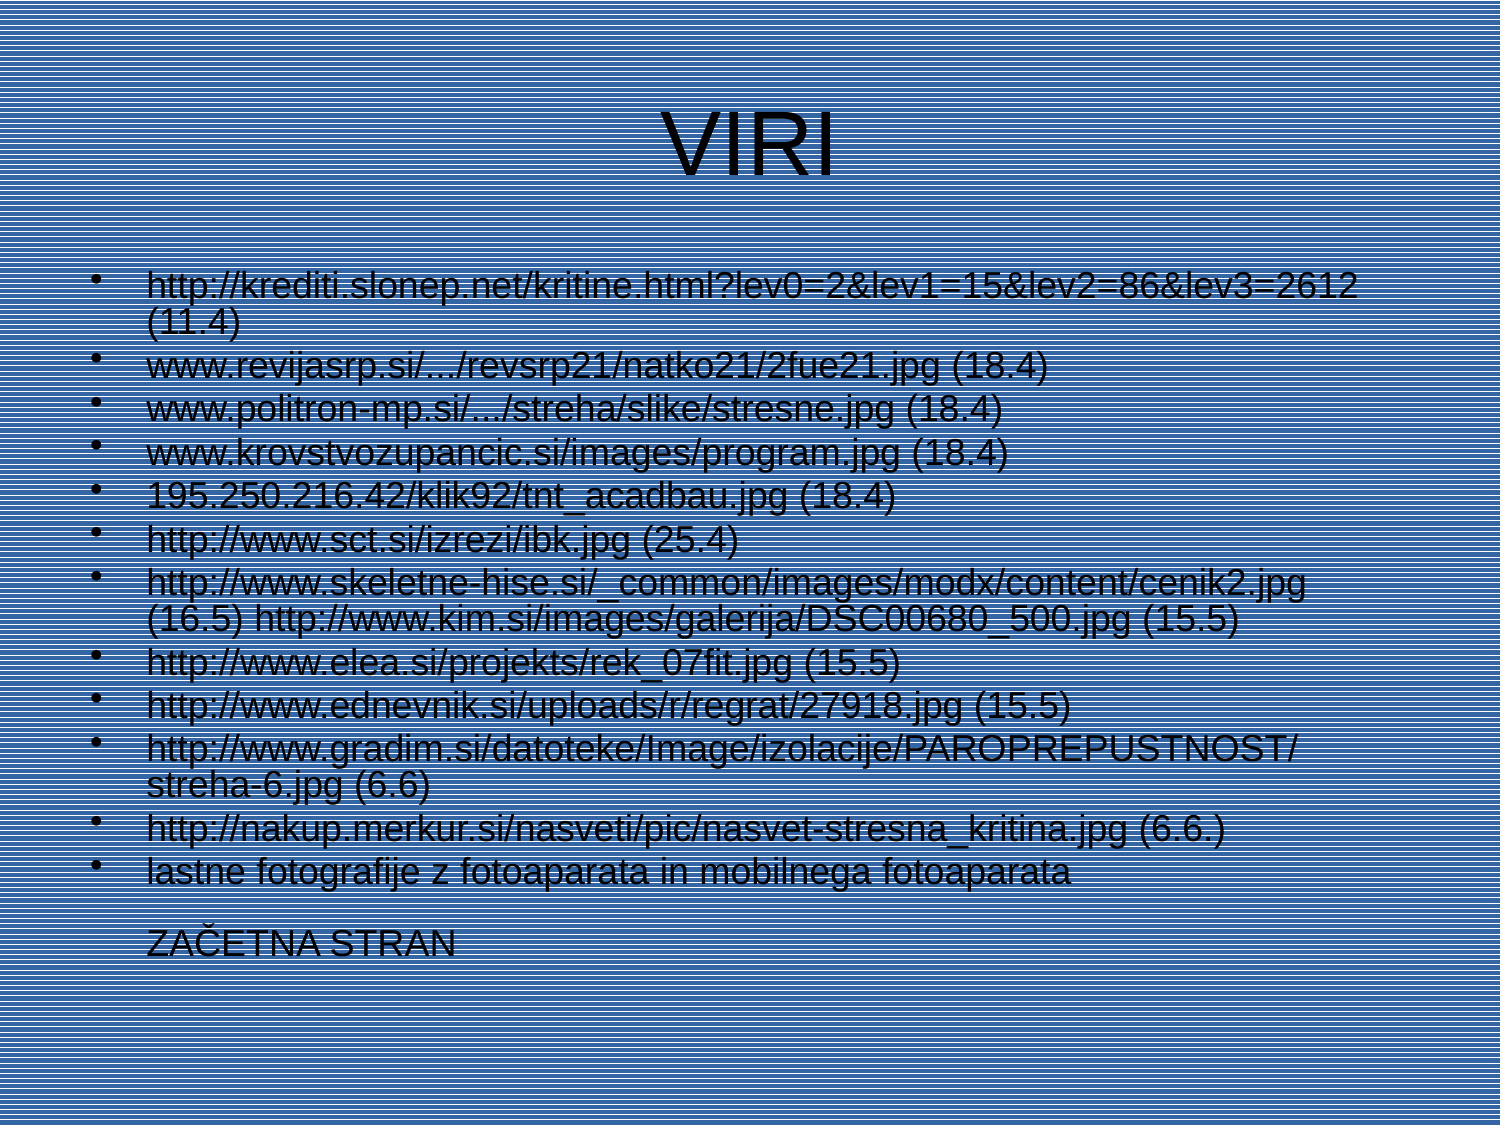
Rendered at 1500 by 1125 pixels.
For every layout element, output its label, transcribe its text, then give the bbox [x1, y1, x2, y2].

title VIRI [75, 45, 1425, 233]
list http://krediti.slonep.net/kritine.html?lev0=2&lev1=15&lev2=86&lev3=2612 (11.4) www.revijasrp.si/.../revsrp21/natko21/2fue21.jpg (18.4) www.politron-mp.si/.../streha/slike/stresne.jpg (18.4) www.krovstvozupancic.si/images/program.jpg (18.4) 195.250.216.42/klik92/tnt_acadbau.jpg (18.4) http://www.sct.si/izrezi/ibk.jpg (25.4) http://www.skeletne-hise.si/_common/images/modx/content/cenik2.jpg (16.5) http://www.kim.si/images/galerija/DSC00680_500.jpg (15.5) http://www.elea.si/projekts/rek_07fit.jpg (15.5) http://www.ednevnik.si/uploads/r/regrat/27918.jpg (15.5) http://www.gradim.si/datoteke/Image/izolacije/PAROPREPUSTNOST/streha-6.jpg (6.6) http://nakup.merkur.si/nasveti/pic/nasvet-stresna_kritina.jpg (6.6.) lastne fotografije z fotoaparata in mobilnega fotoaparata ZAČETNA STRAN [75, 262, 1425, 1005]
